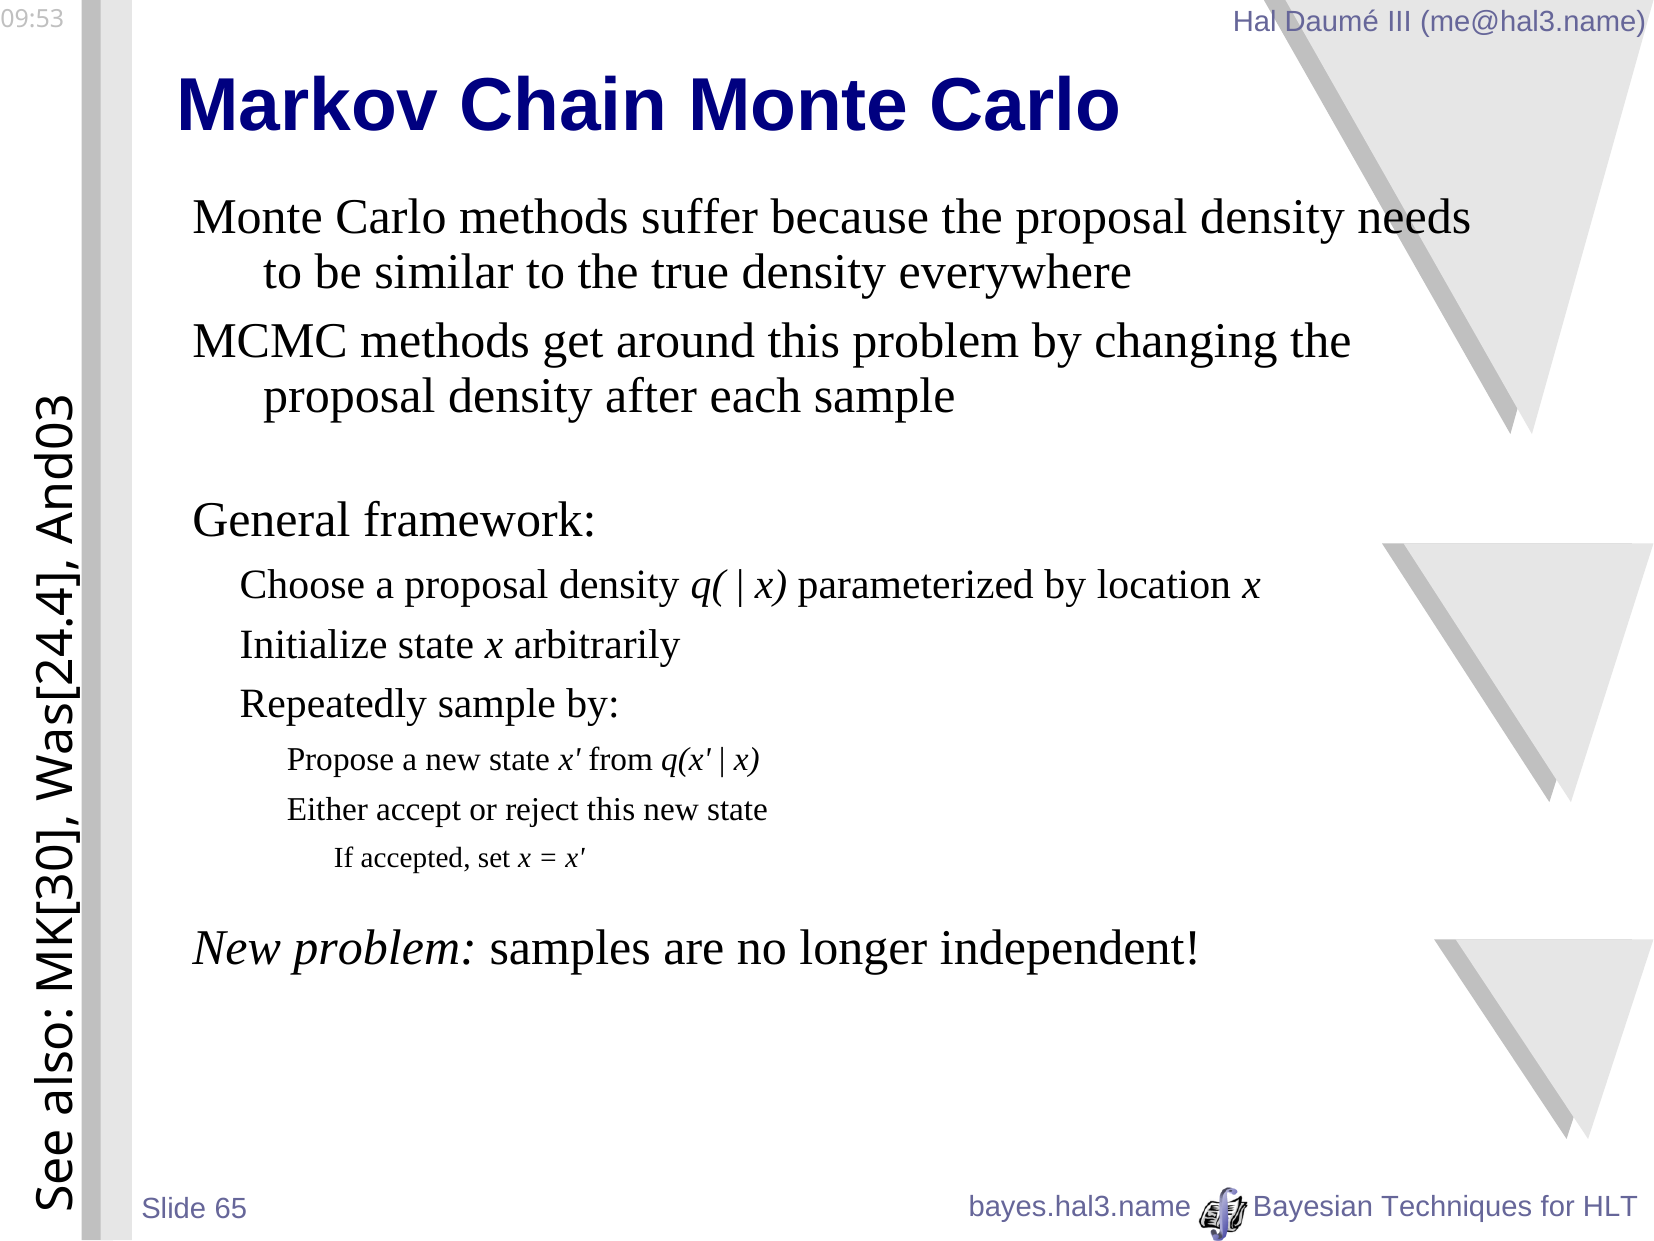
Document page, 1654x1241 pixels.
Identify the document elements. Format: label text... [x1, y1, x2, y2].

title Markov Chain Monte Carlo [176, 44, 1509, 166]
text_box See also: MK[30], Was[24.4], And03 [19, 664, 80, 1213]
picture [1198, 1186, 1248, 1241]
list Monte Carlo methods suffer because the proposal density needs to be similar to the true density everywhere MCMC methods get around this problem by changing the proposal density after each sample General framework: Choose a proposal density q( | x) parameterized by location x Initialize state x arbitrarily Repeatedly sample by: Propose a new state x' from q(x' | x) Either accept or reject this new state If accepted, set x = x' New problem: samples are no longer independent! [180, 188, 1512, 1127]
